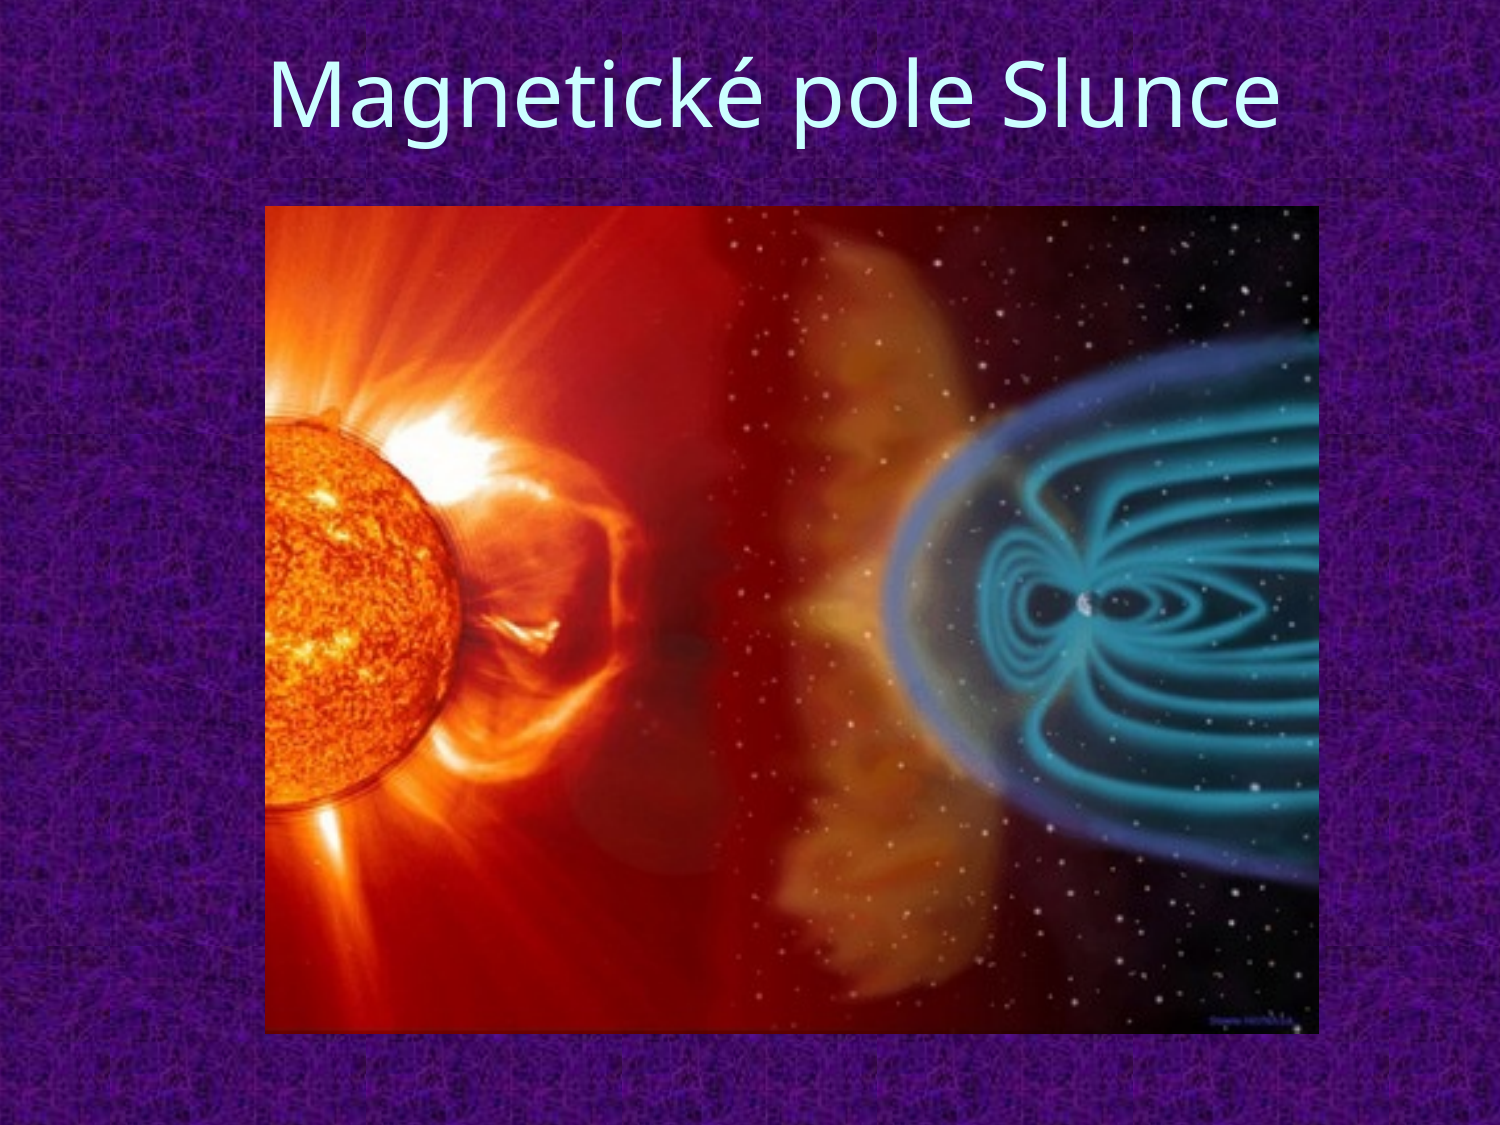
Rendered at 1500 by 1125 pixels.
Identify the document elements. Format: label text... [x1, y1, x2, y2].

text_box Magnetické pole Slunce [137, 24, 1413, 163]
picture [0, 0, 1500, 1125]
